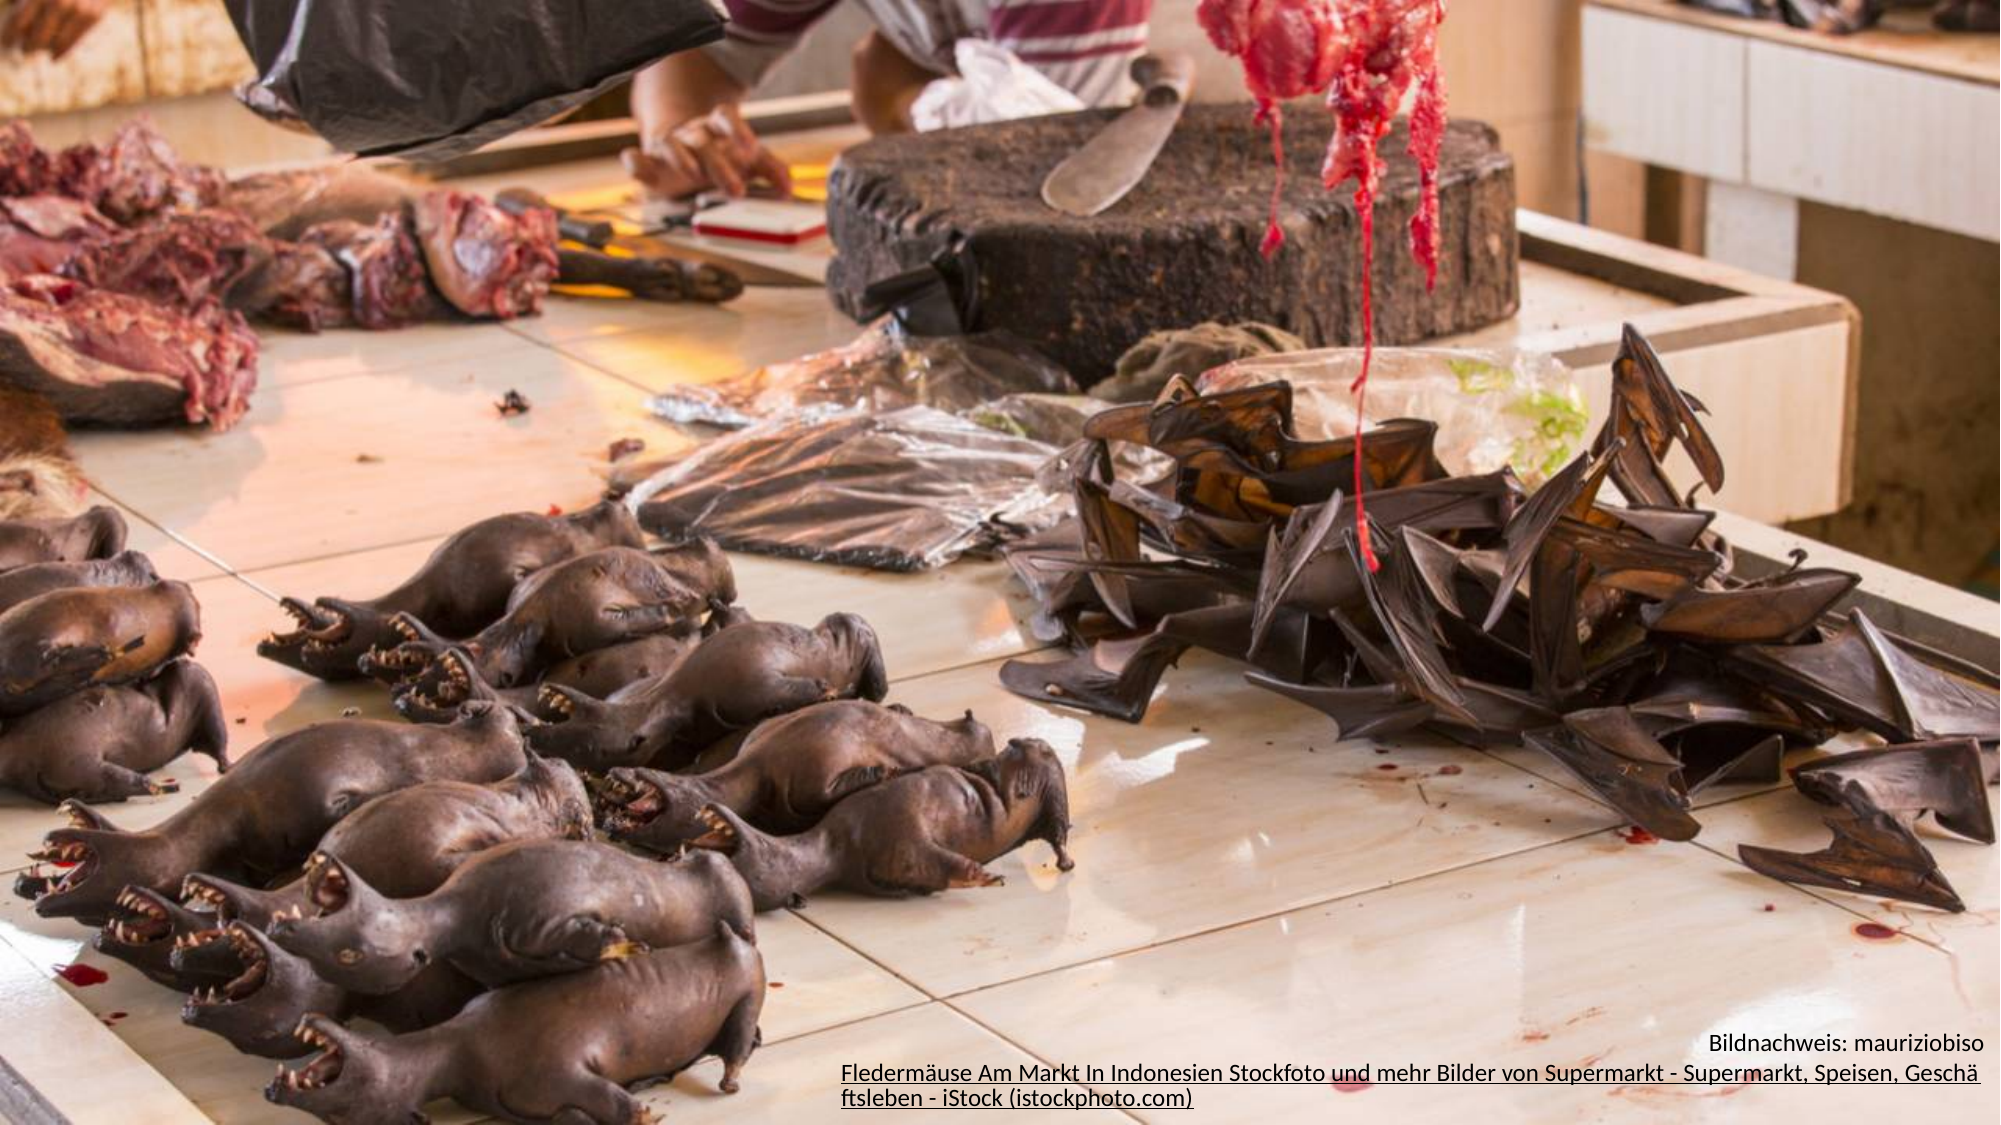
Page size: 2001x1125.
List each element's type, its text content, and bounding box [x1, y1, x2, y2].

picture [1078, 1096, 1084, 1104]
picture [1103, 1096, 1110, 1104]
picture [1125, 1096, 1132, 1104]
picture [971, 1096, 978, 1104]
picture [1155, 1096, 1162, 1104]
picture [888, 1096, 894, 1104]
text_box Bildnachweis: mauriziobiso Fledermäuse Am Markt In Indonesien Stockfoto und mehr Bilder von Supermarkt - Supermarkt, Speisen, Geschäftsleben - iStock (istockphoto.com) [826, 1018, 2000, 1094]
picture [1012, 1094, 1076, 1108]
picture [1078, 1094, 1189, 1108]
picture [0, 0, 2000, 1125]
picture [1042, 1096, 1049, 1104]
